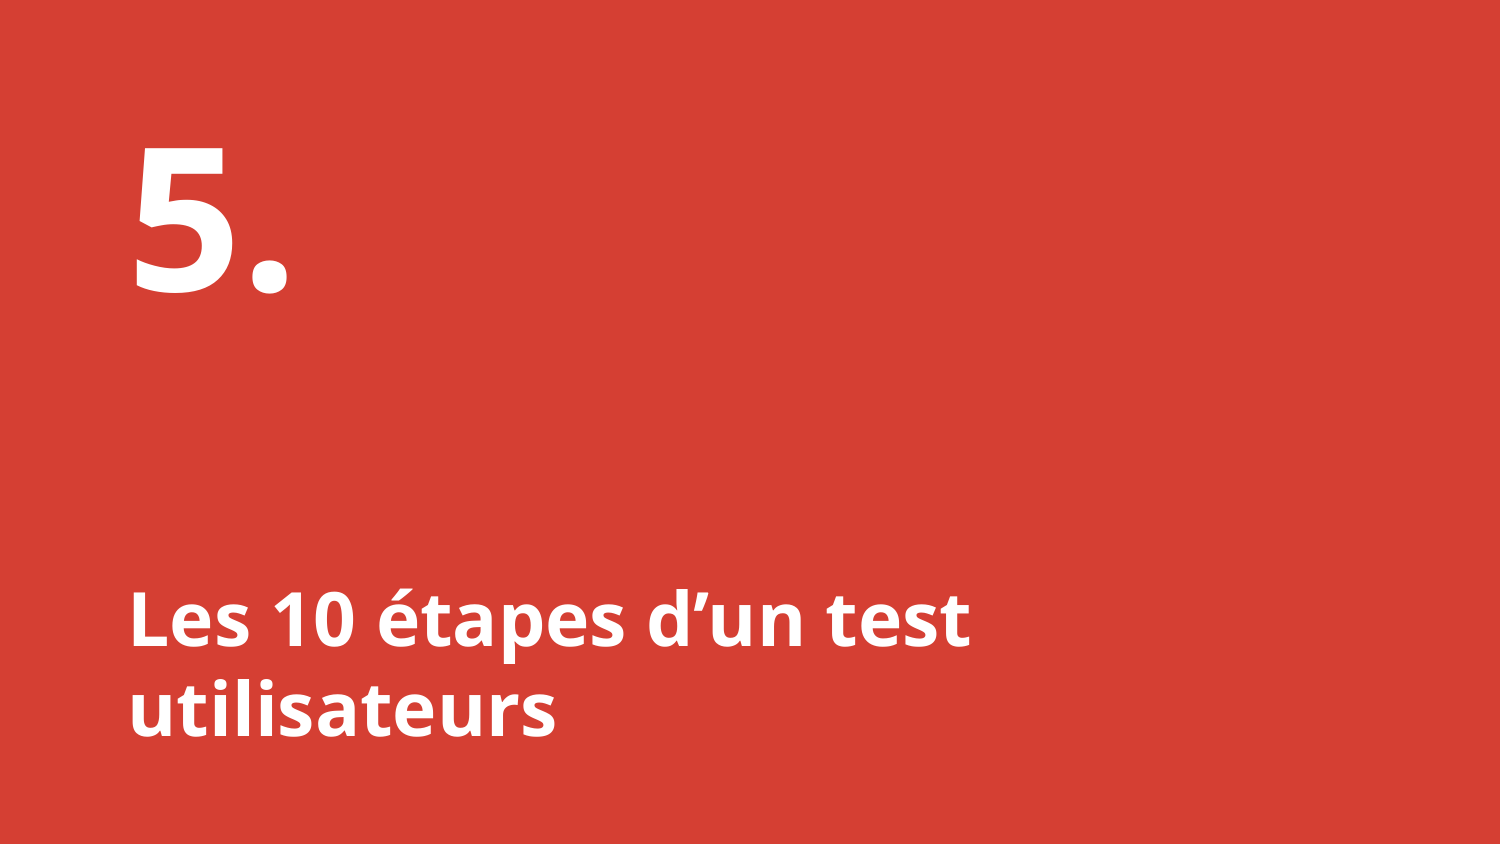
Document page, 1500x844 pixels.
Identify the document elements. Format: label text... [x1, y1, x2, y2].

title 5. Les 10 étapes d’un test utilisateurs [112, 106, 1388, 737]
